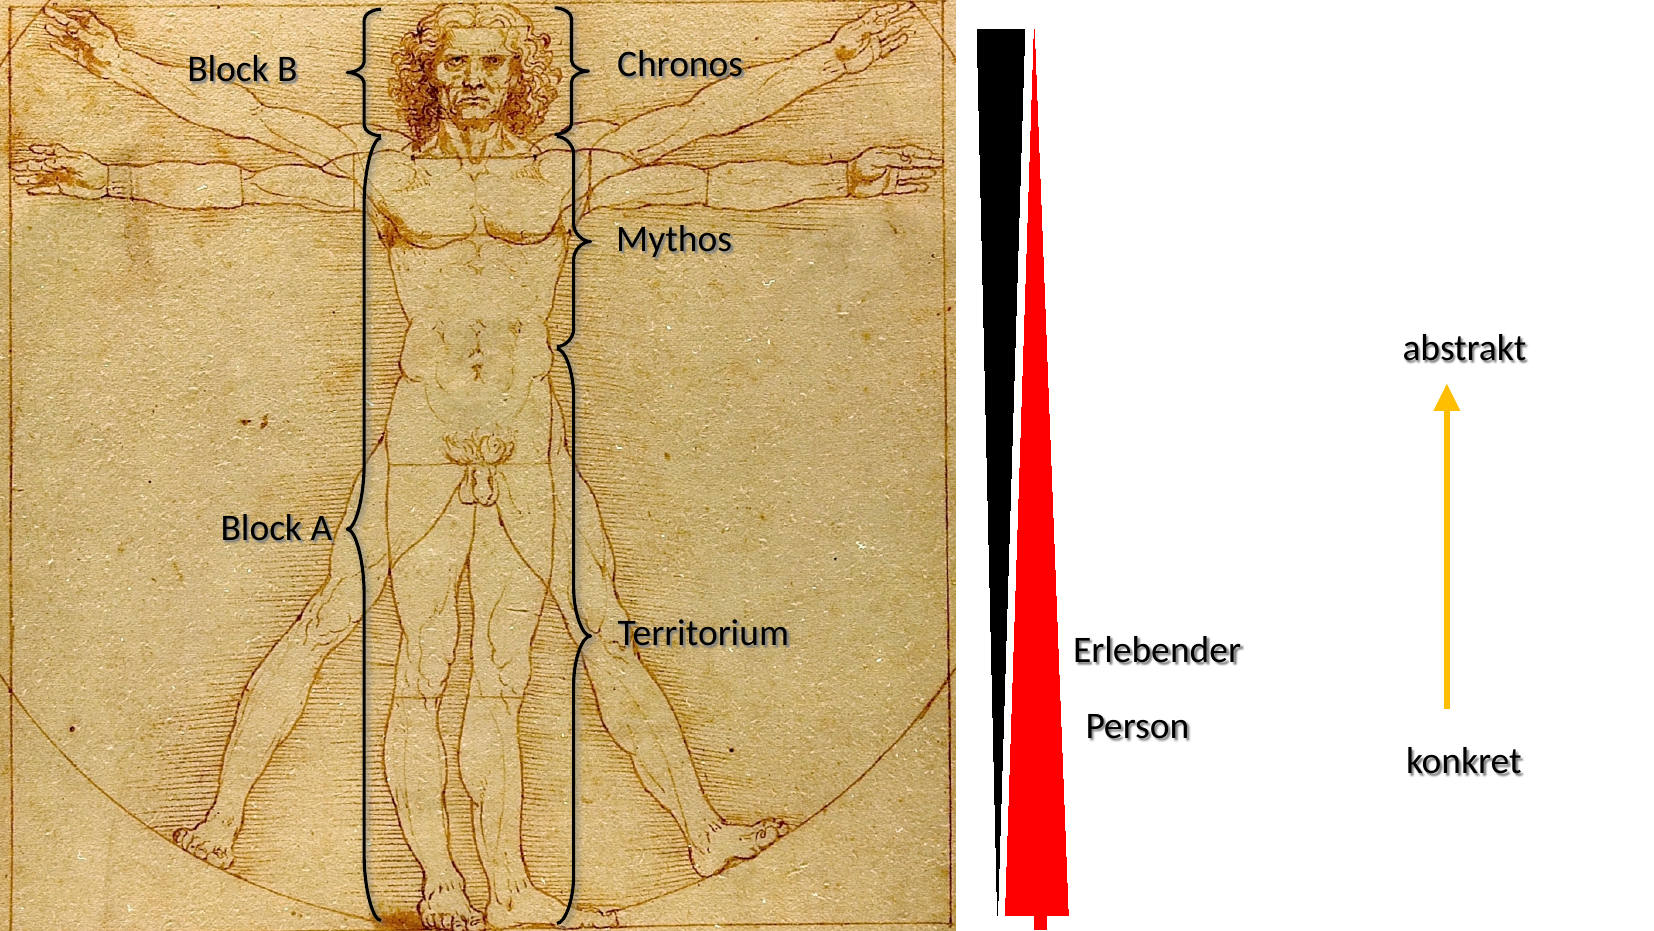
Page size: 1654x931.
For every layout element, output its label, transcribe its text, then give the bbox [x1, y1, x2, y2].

text_box abstrakt [1387, 324, 1544, 378]
text_box Block B [172, 46, 313, 99]
text_box konkret [1391, 738, 1595, 791]
text_box Block A [205, 504, 348, 557]
text_box [977, 29, 1025, 916]
text_box Mythos [601, 215, 748, 269]
text_box Territorium [602, 609, 805, 663]
text_box [1005, 29, 1069, 916]
text_box Erlebender [1058, 626, 1257, 679]
picture [0, 0, 956, 931]
text_box Person [1070, 702, 1397, 831]
text_box Chronos [602, 40, 759, 94]
